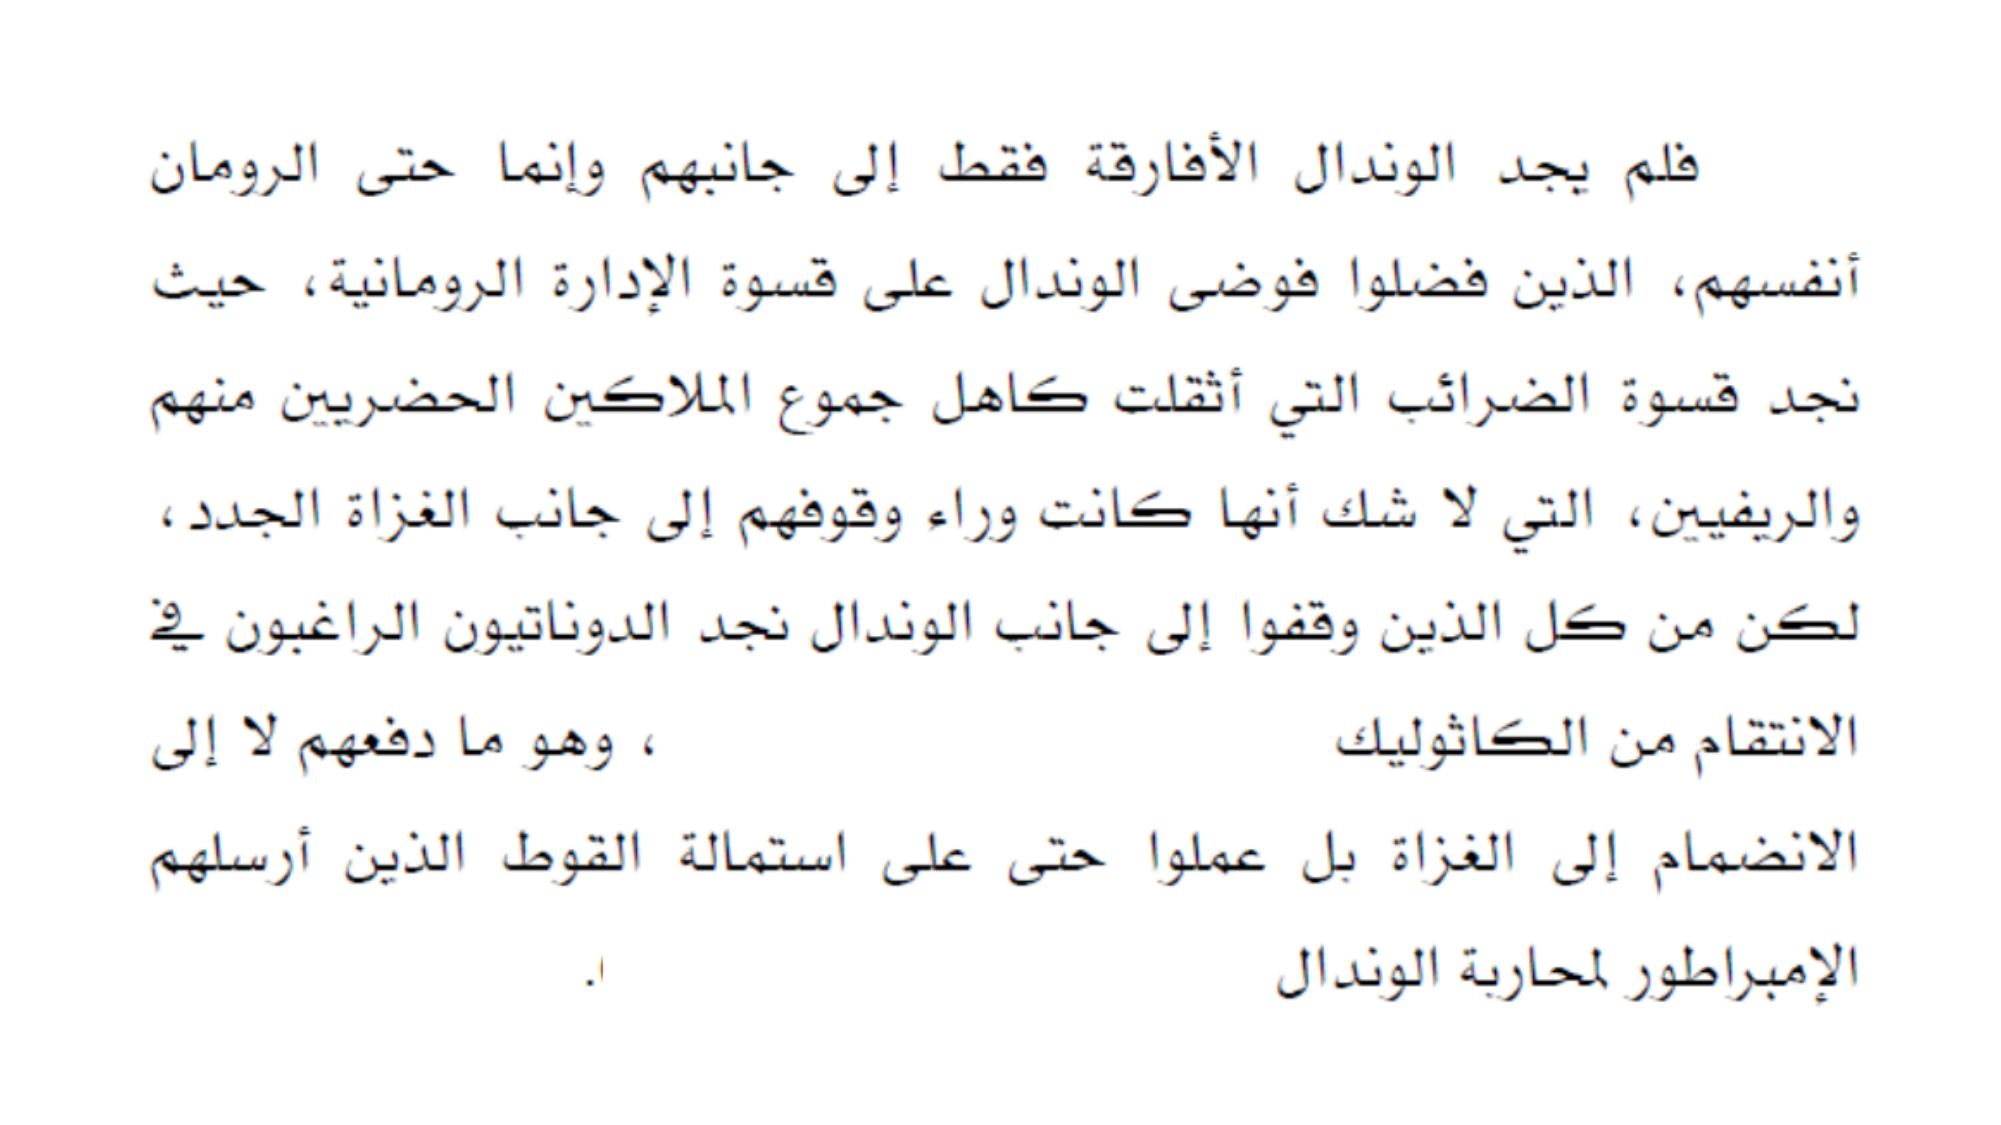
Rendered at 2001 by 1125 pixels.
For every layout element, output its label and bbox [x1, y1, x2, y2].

picture [115, 126, 1885, 1035]
